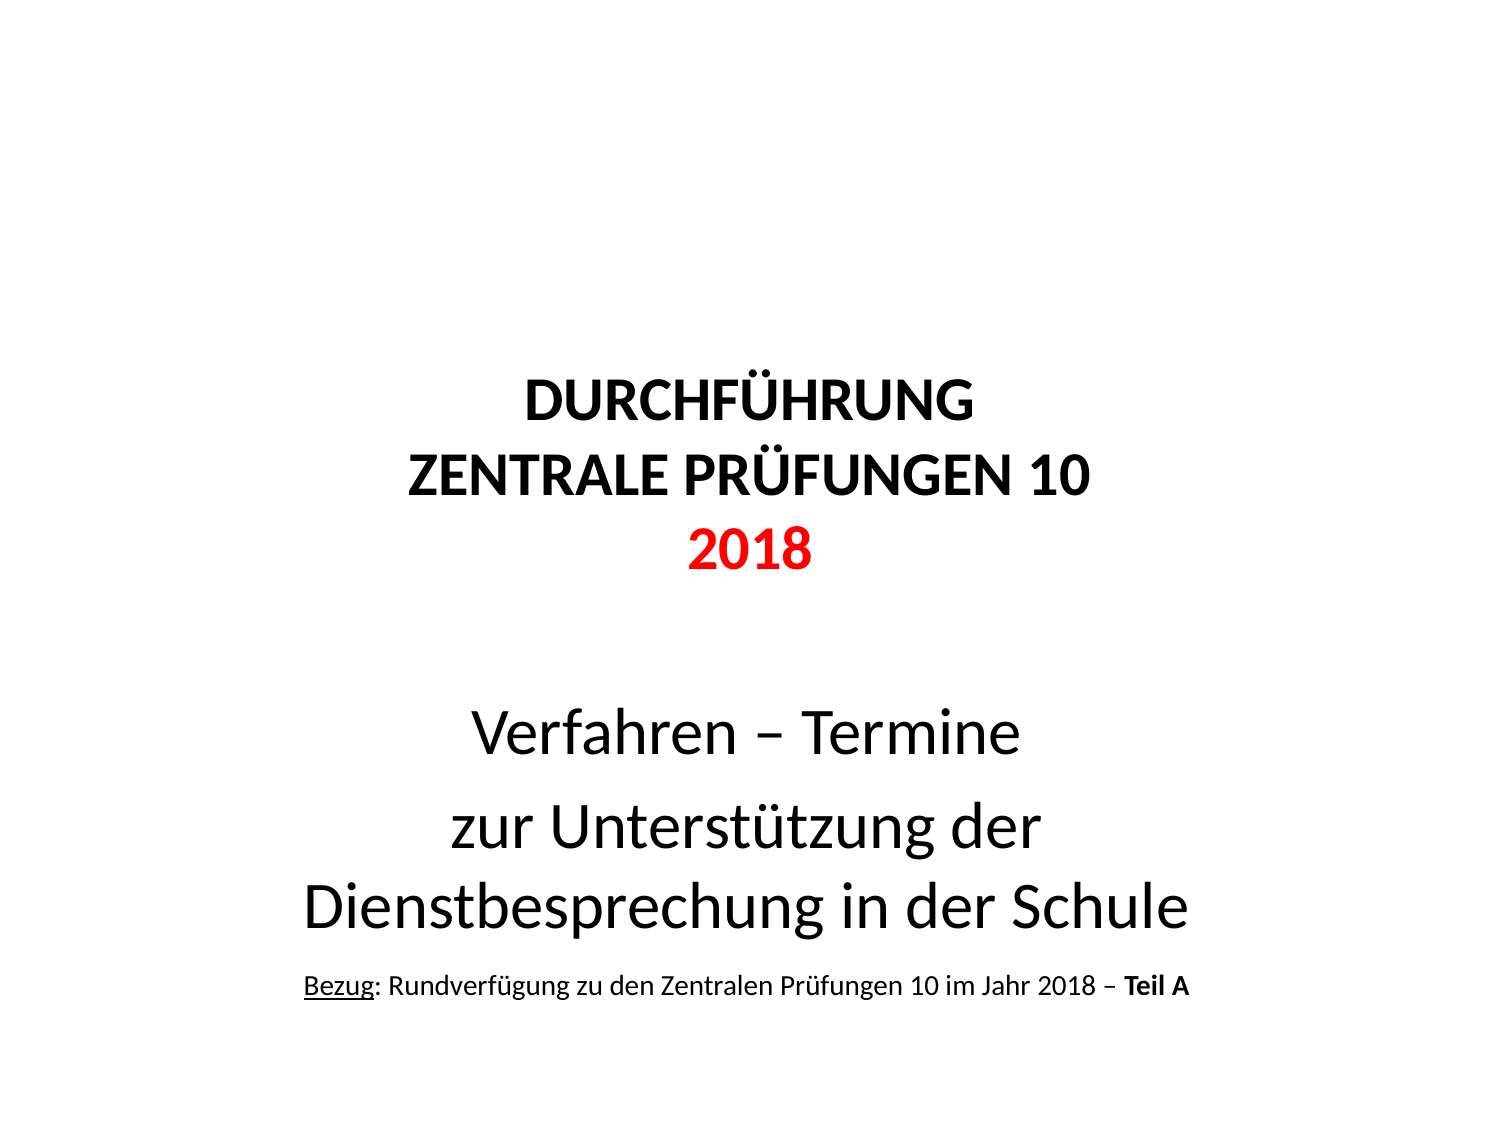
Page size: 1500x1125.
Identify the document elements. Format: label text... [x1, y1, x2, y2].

title DURCHFÜHRUNG ZENTRALE PRÜFUNGEN 10 2018 [112, 349, 1388, 591]
subtitle Verfahren – Termine zur Unterstützung der Dienstbesprechung in der Schule Bezug: Rundverfügung zu den Zentralen Prüfungen 10 im Jahr 2018 – Teil A [218, 680, 1275, 1059]
